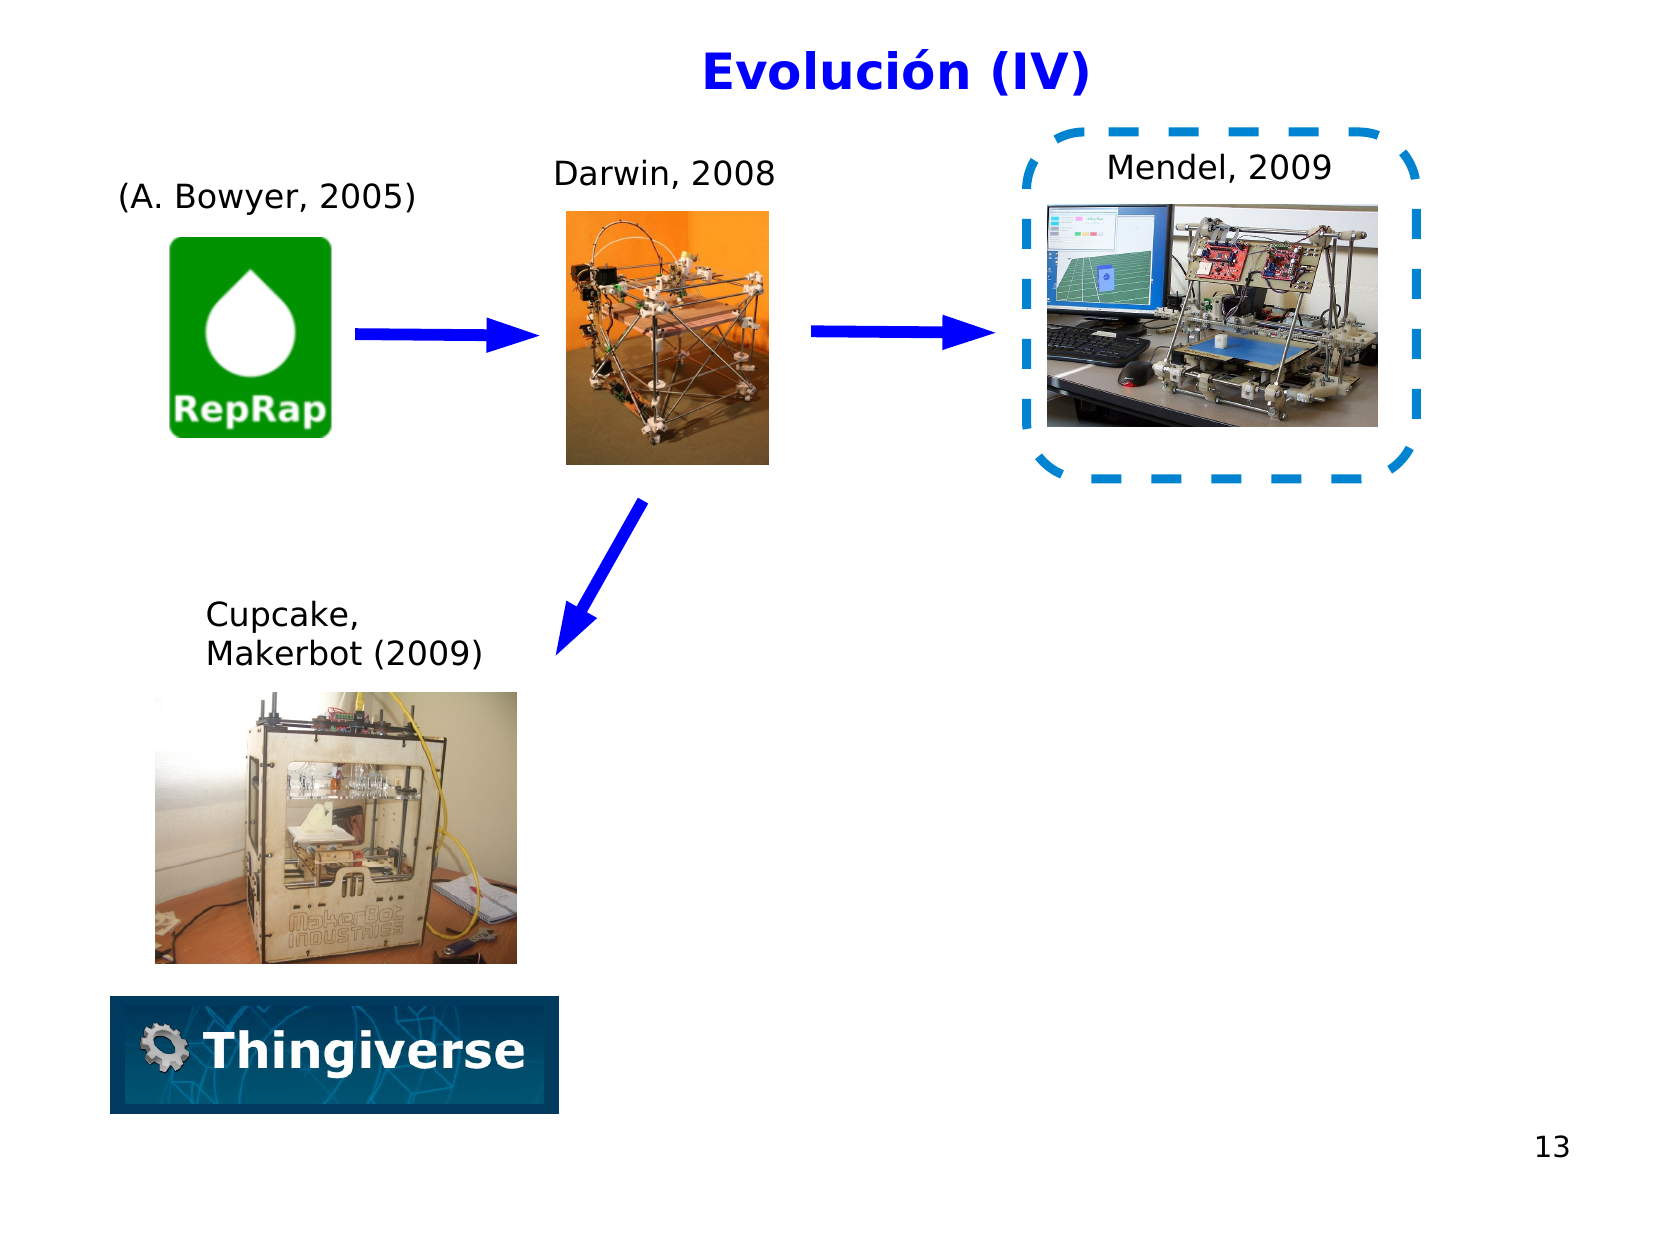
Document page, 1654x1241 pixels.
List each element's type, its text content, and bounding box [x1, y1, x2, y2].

text_box Evolución (IV) [686, 36, 1289, 110]
text_box Darwin, 2008 [538, 146, 882, 206]
text_box (A. Bowyer, 2005) [92, 169, 436, 229]
text_box Mendel, 2009 [1091, 141, 1435, 200]
picture [155, 692, 517, 964]
picture [151, 237, 352, 438]
text_box Cupcake, Makerbot (2009) [190, 588, 535, 681]
picture [566, 211, 769, 465]
picture [1047, 204, 1378, 427]
picture [110, 996, 559, 1114]
